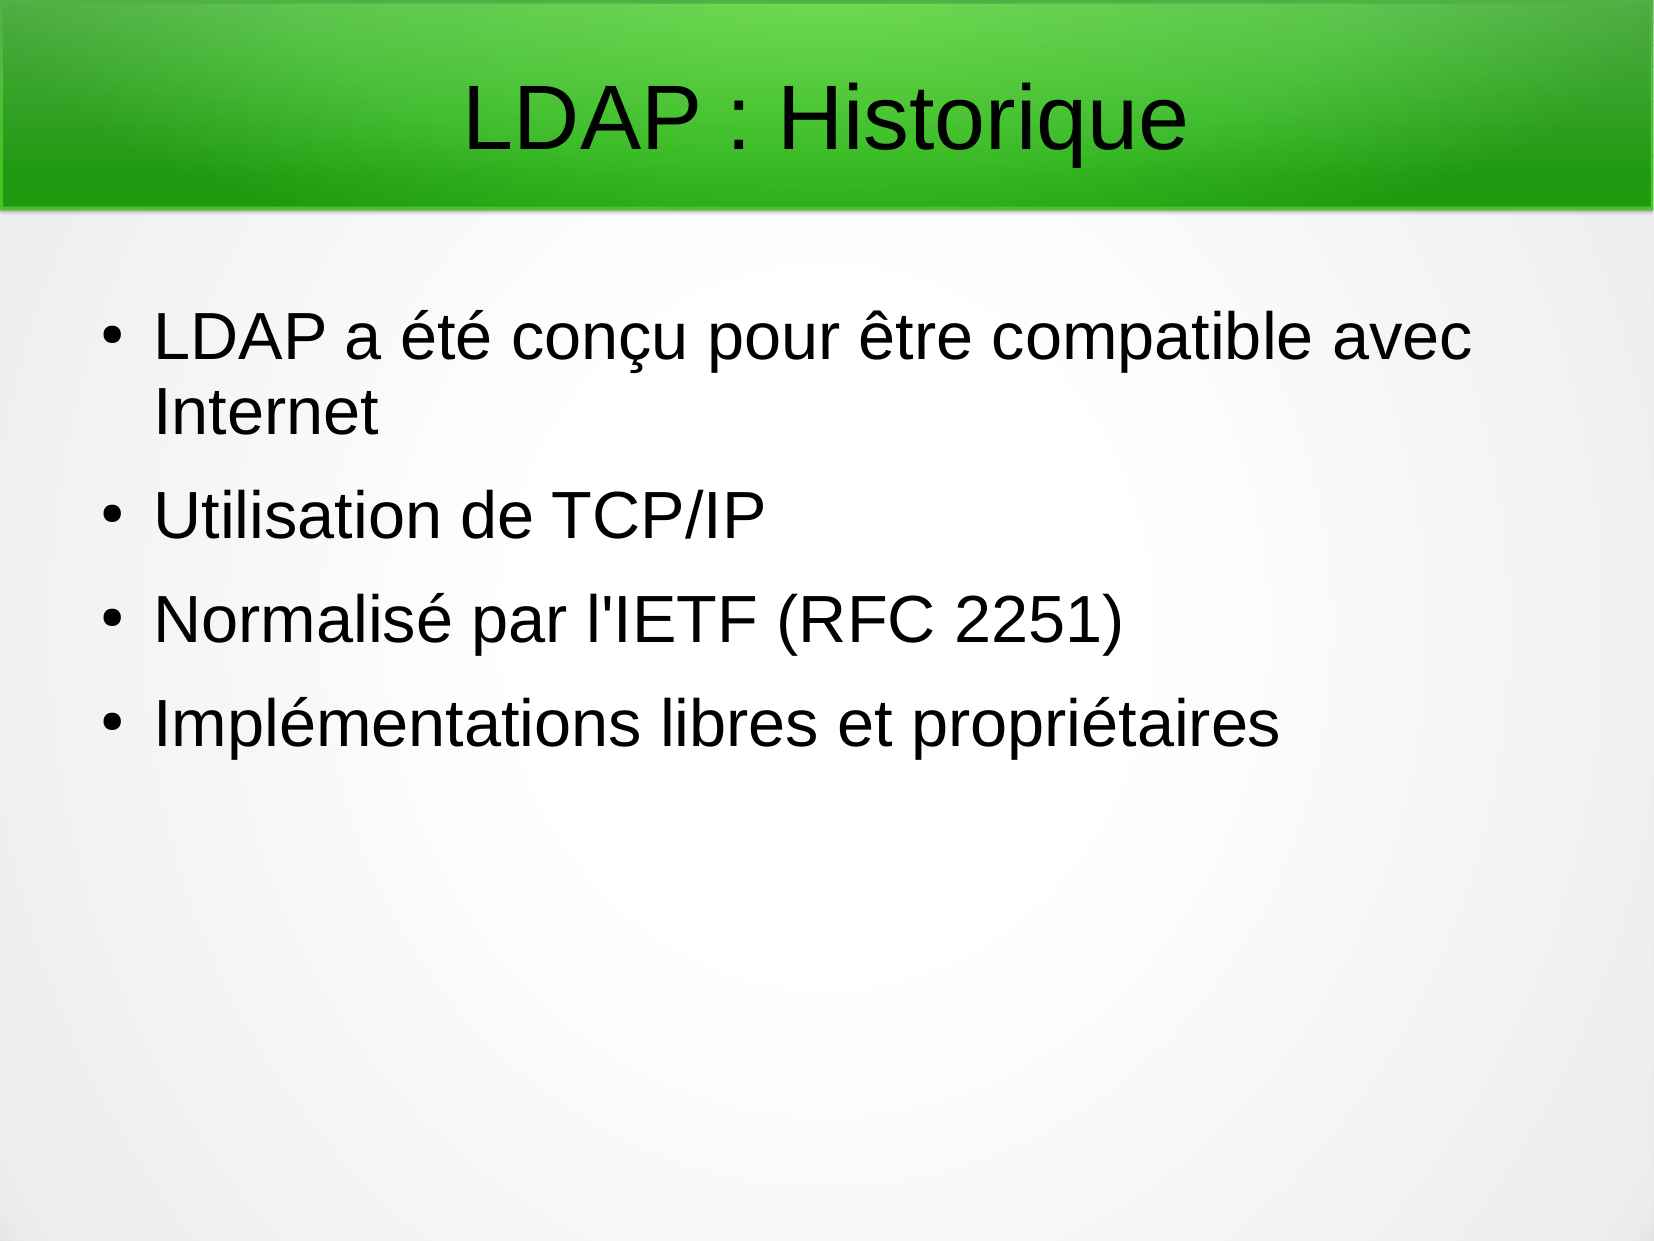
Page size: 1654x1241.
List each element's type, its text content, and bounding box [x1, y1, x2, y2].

title LDAP : Historique [82, 47, 1571, 189]
list LDAP a été conçu pour être compatible avec Internet Utilisation de TCP/IP Normalisé par l'IETF (RFC 2251) Implémentations libres et propriétaires [82, 299, 1571, 1019]
